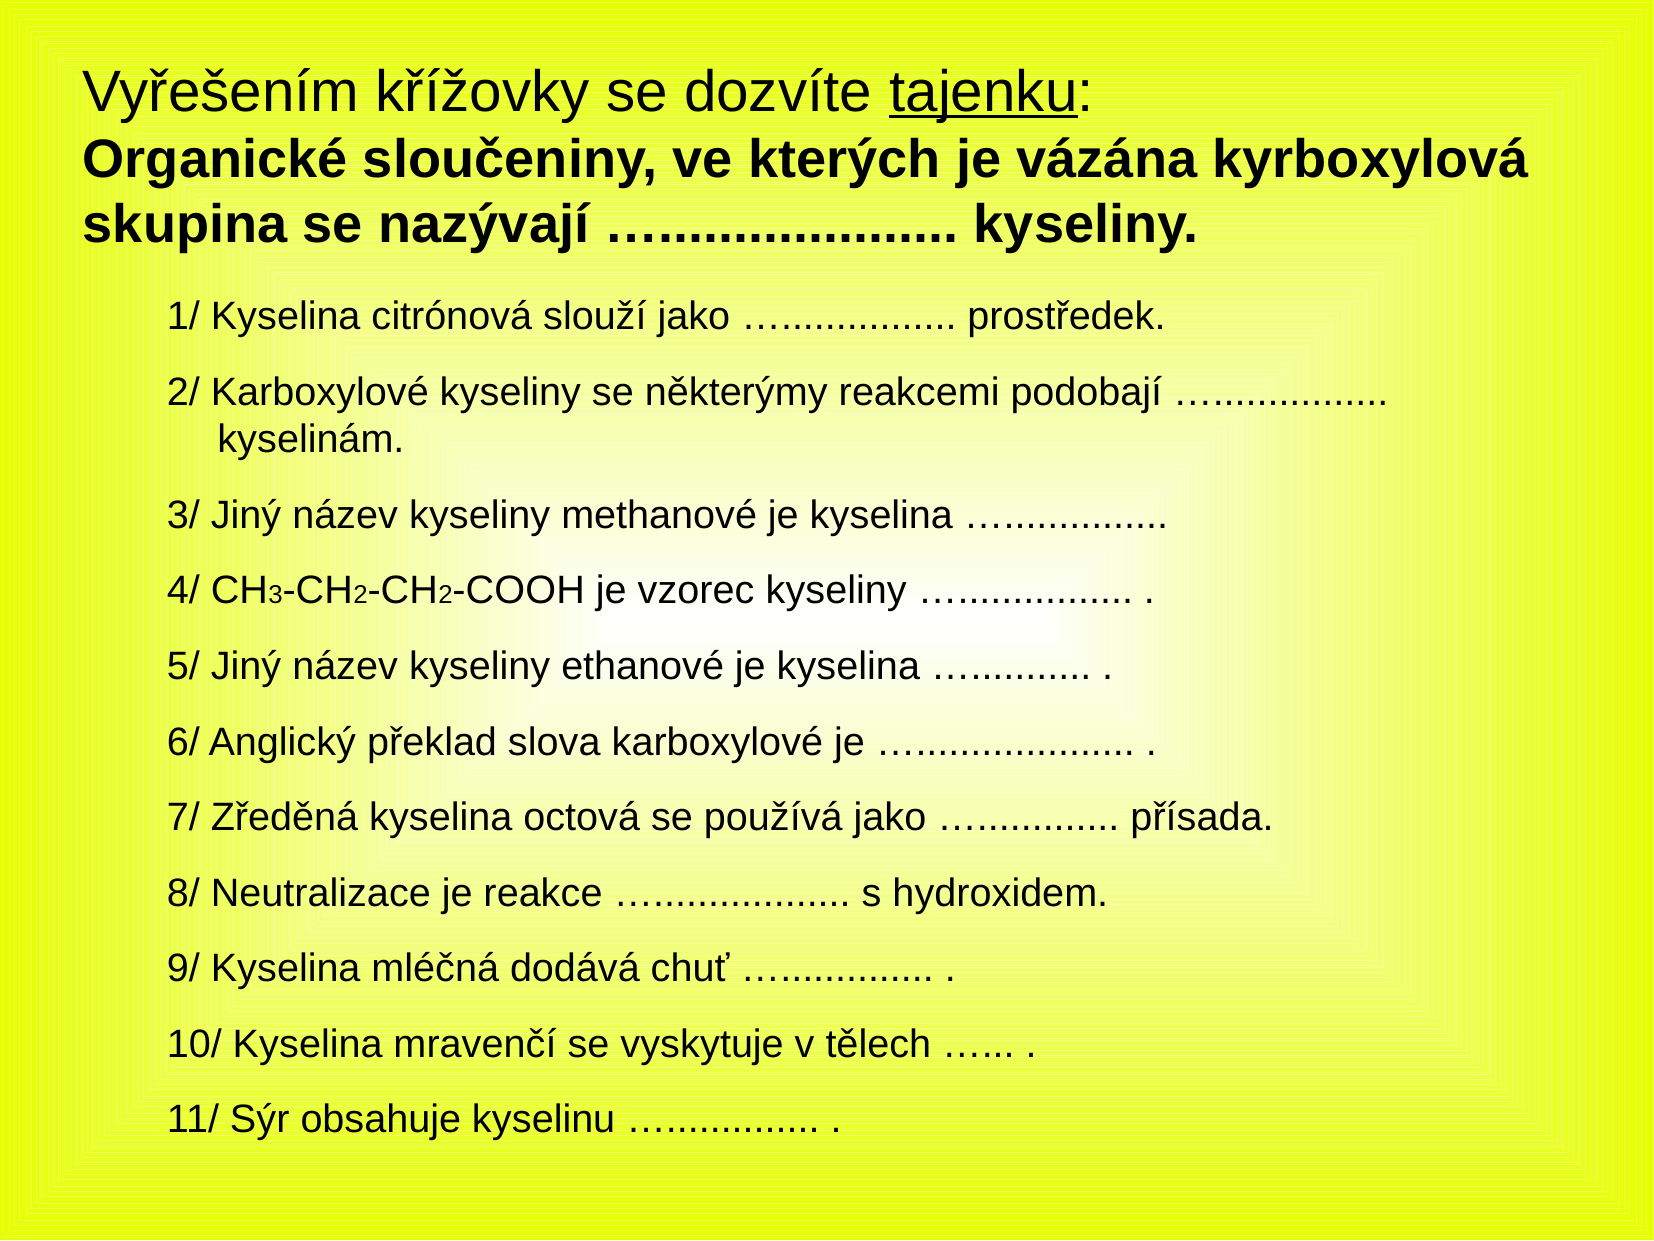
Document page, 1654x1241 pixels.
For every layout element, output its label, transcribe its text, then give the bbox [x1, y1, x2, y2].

title Vyřešením křížovky se dozvíte tajenku: Organické sloučeniny, ve kterých je vázána kyrboxylová skupina se nazývají ….................... kyseliny. [82, 49, 1571, 257]
list 1/ Kyselina citrónová slouží jako …................ prostředek. 2/ Karboxylové kyseliny se některýmy reakcemi podobají …................ kyselinám. 3/ Jiný název kyseliny methanové je kyselina …............... 4/ CH3-CH2-CH2-COOH je vzorec kyseliny …................ . 5/ Jiný název kyseliny ethanové je kyselina …........... . 6/ Anglický překlad slova karboxylové je ….................... . 7/ Zředěná kyselina octová se používá jako …............. přísada. 8/ Neutralizace je reakce ….................. s hydroxidem. 9/ Kyselina mléčná dodává chuť ….............. . 10/ Kyselina mravenčí se vyskytuje v tělech …... . 11/ Sýr obsahuje kyselinu ….............. . [82, 290, 1571, 1147]
